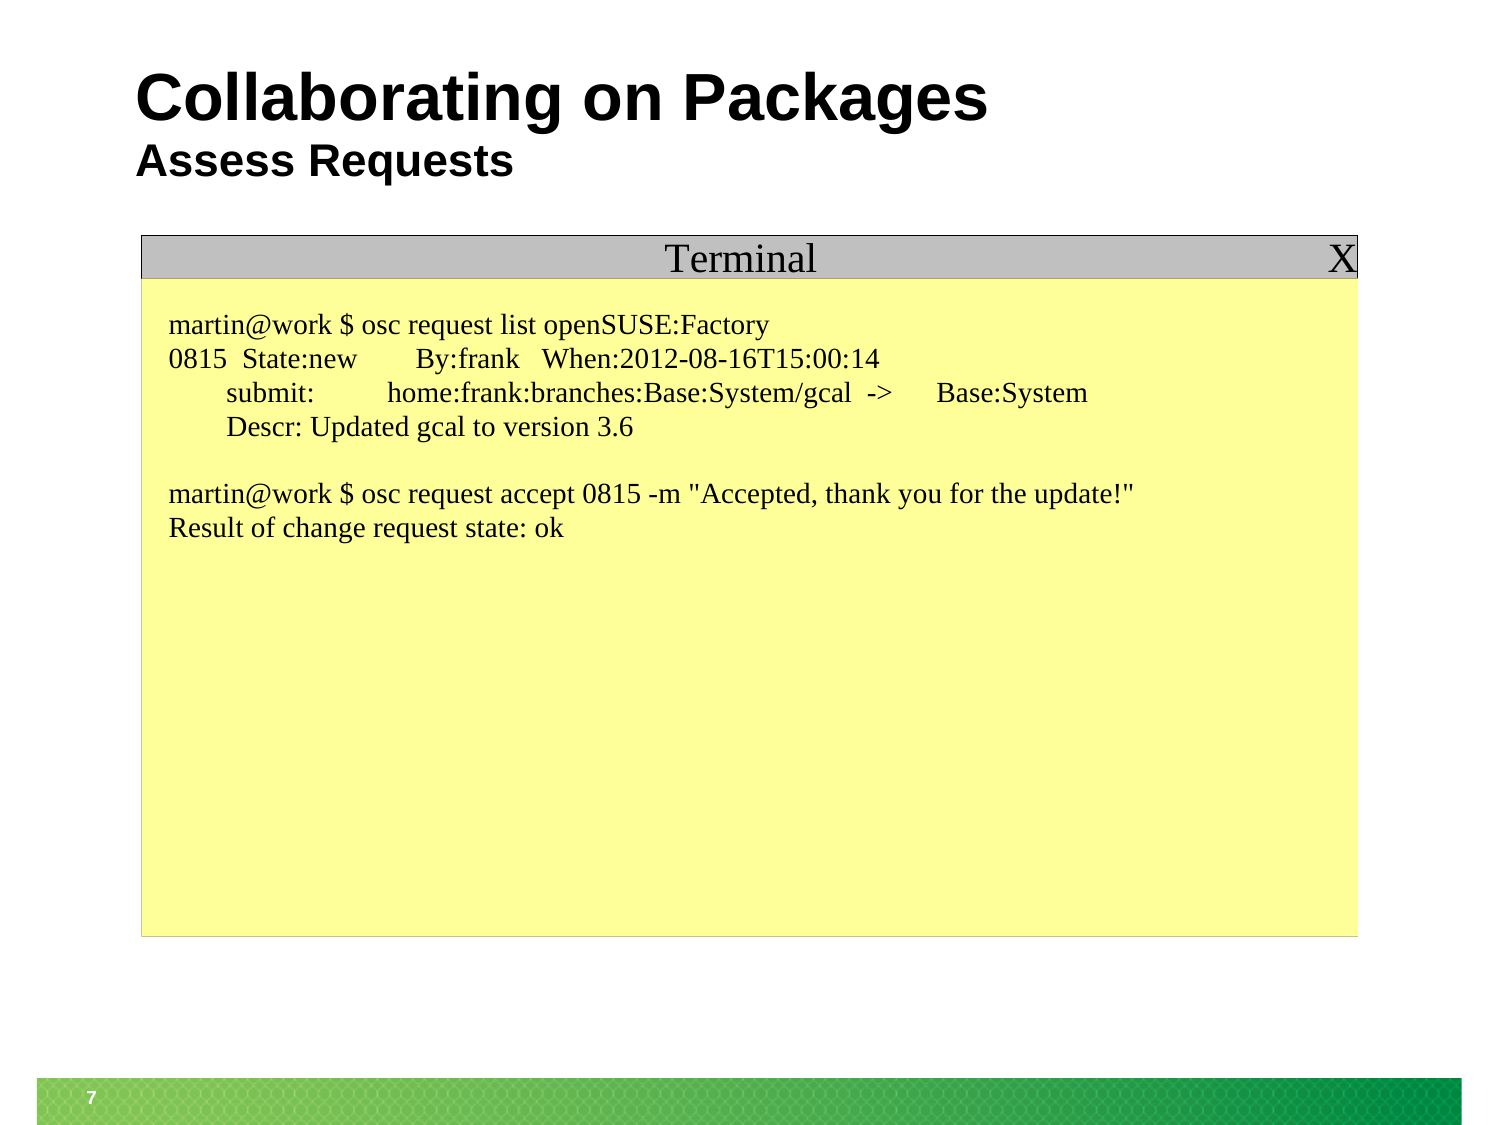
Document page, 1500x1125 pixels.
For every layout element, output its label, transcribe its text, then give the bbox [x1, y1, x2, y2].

picture [36, 1078, 1462, 1125]
text_box Terminal X [141, 235, 1358, 278]
text_box [141, 278, 1358, 937]
title Collaborating on Packages Assess Requests [135, 41, 1372, 204]
text_box martin@work $ osc request list openSUSE:Factory 0815 State:new By:frank When:2012-08-16T15:00:14 submit: home:frank:branches:Base:System/gcal -> Base:System Descr: Updated gcal to version 3.6 martin@work $ osc request accept 0815 -m "Accepted, thank you for the update!" Result of change request state: ok [168, 307, 1335, 919]
